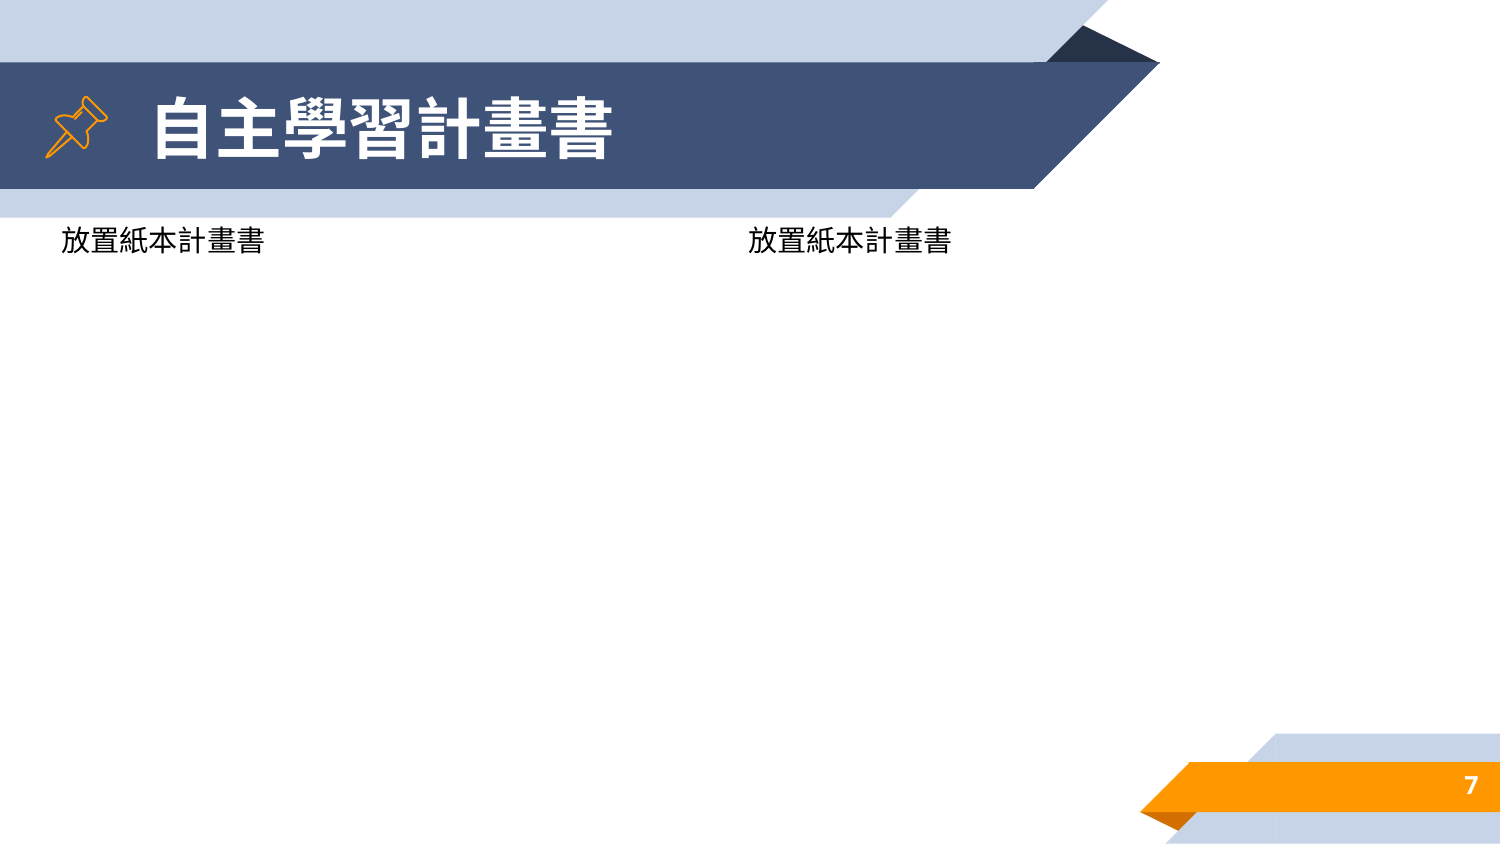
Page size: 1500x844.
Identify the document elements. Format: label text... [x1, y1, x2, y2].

slide_number <編號> [1249, 760, 1494, 813]
title 自主學習計畫書 [133, 64, 1035, 190]
text_box 放置紙本計畫書 [46, 215, 306, 265]
text_box 放置紙本計畫書 [733, 215, 993, 265]
